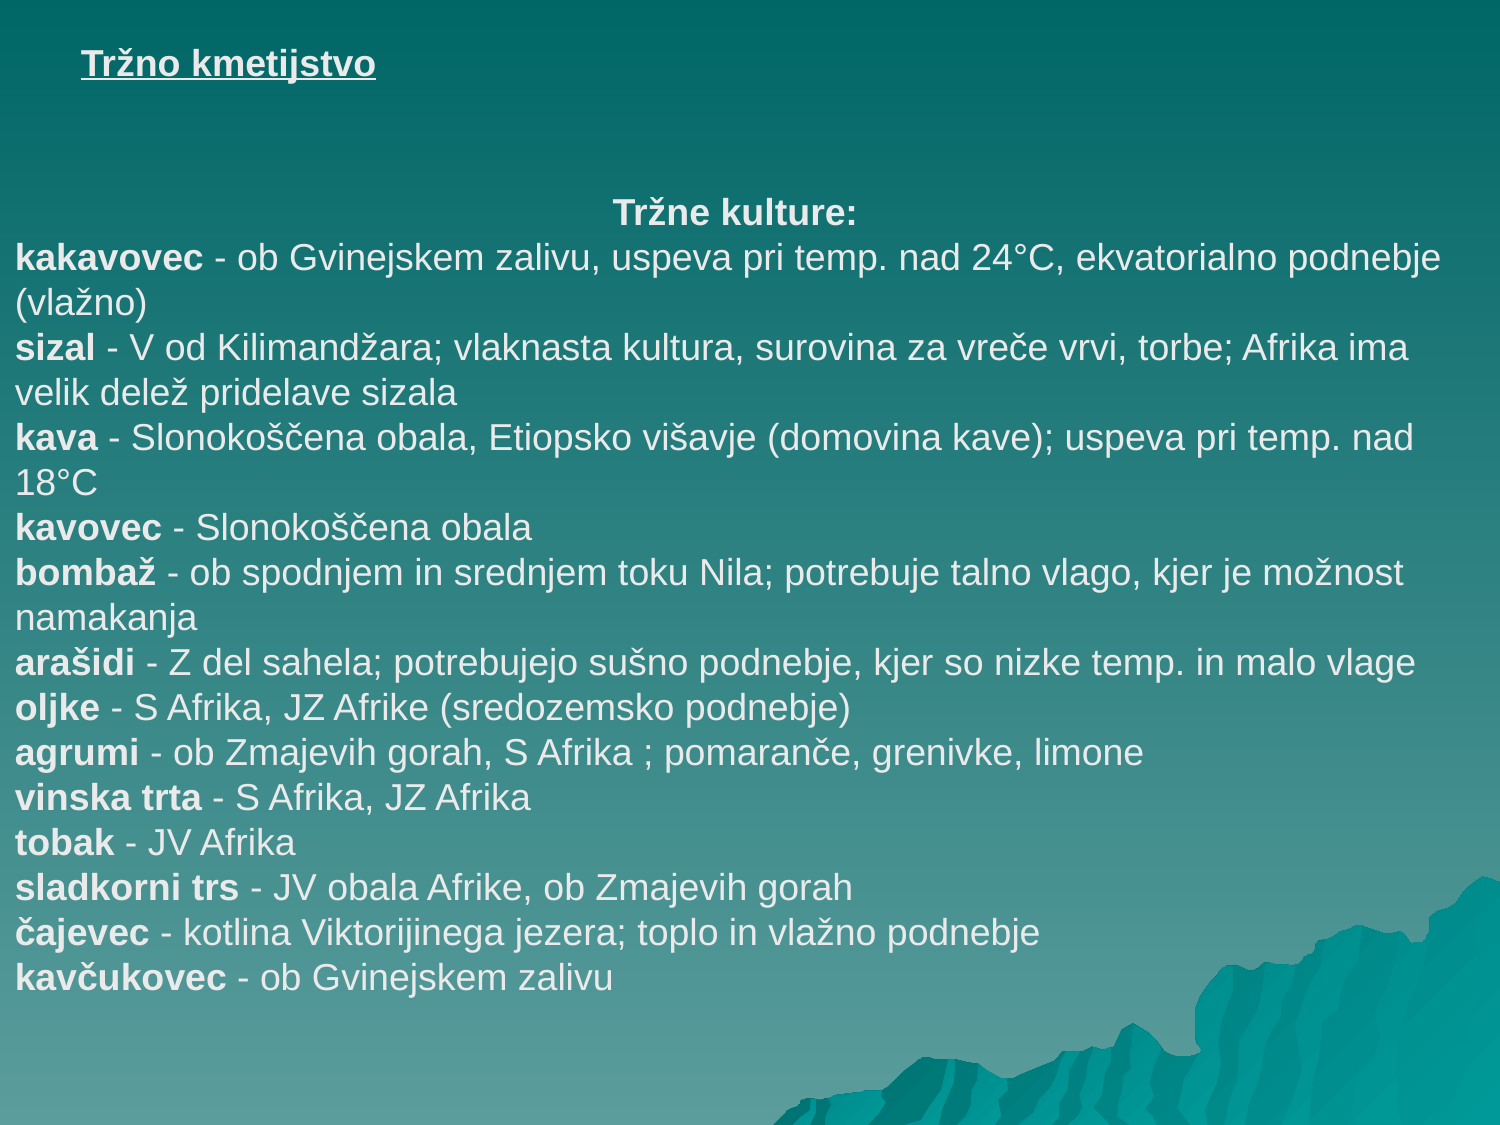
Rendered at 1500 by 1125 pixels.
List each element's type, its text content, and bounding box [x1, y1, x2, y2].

text_box Tržno kmetijstvo [66, 31, 392, 92]
text_box Tržne kulture: kakavovec - ob Gvinejskem zalivu, uspeva pri temp. nad 24°C, ekvatorialno podnebje (vlažno) sizal - V od Kilimandžara; vlaknasta kultura, surovina za vreče vrvi, torbe; Afrika ima velik delež pridelave sizala kava - Slonokoščena obala, Etiopsko višavje (domovina kave); uspeva pri temp. nad 18°C kavovec - Slonokoščena obala bombaž - ob spodnjem in srednjem toku Nila; potrebuje talno vlago, kjer je možnost namakanja arašidi - Z del sahela; potrebujejo sušno podnebje, kjer so nizke temp. in malo vlage oljke - S Afrika, JZ Afrike (sredozemsko podnebje) agrumi - ob Zmajevih gorah, S Afrika ; pomaranče, grenivke, limone vinska trta - S Afrika, JZ Afrika tobak - JV Afrika sladkorni trs - JV obala Afrike, ob Zmajevih gorah čajevec - kotlina Viktorijinega jezera; toplo in vlažno podnebje kavčukovec - ob Gvinejskem zalivu [0, 180, 1471, 1006]
